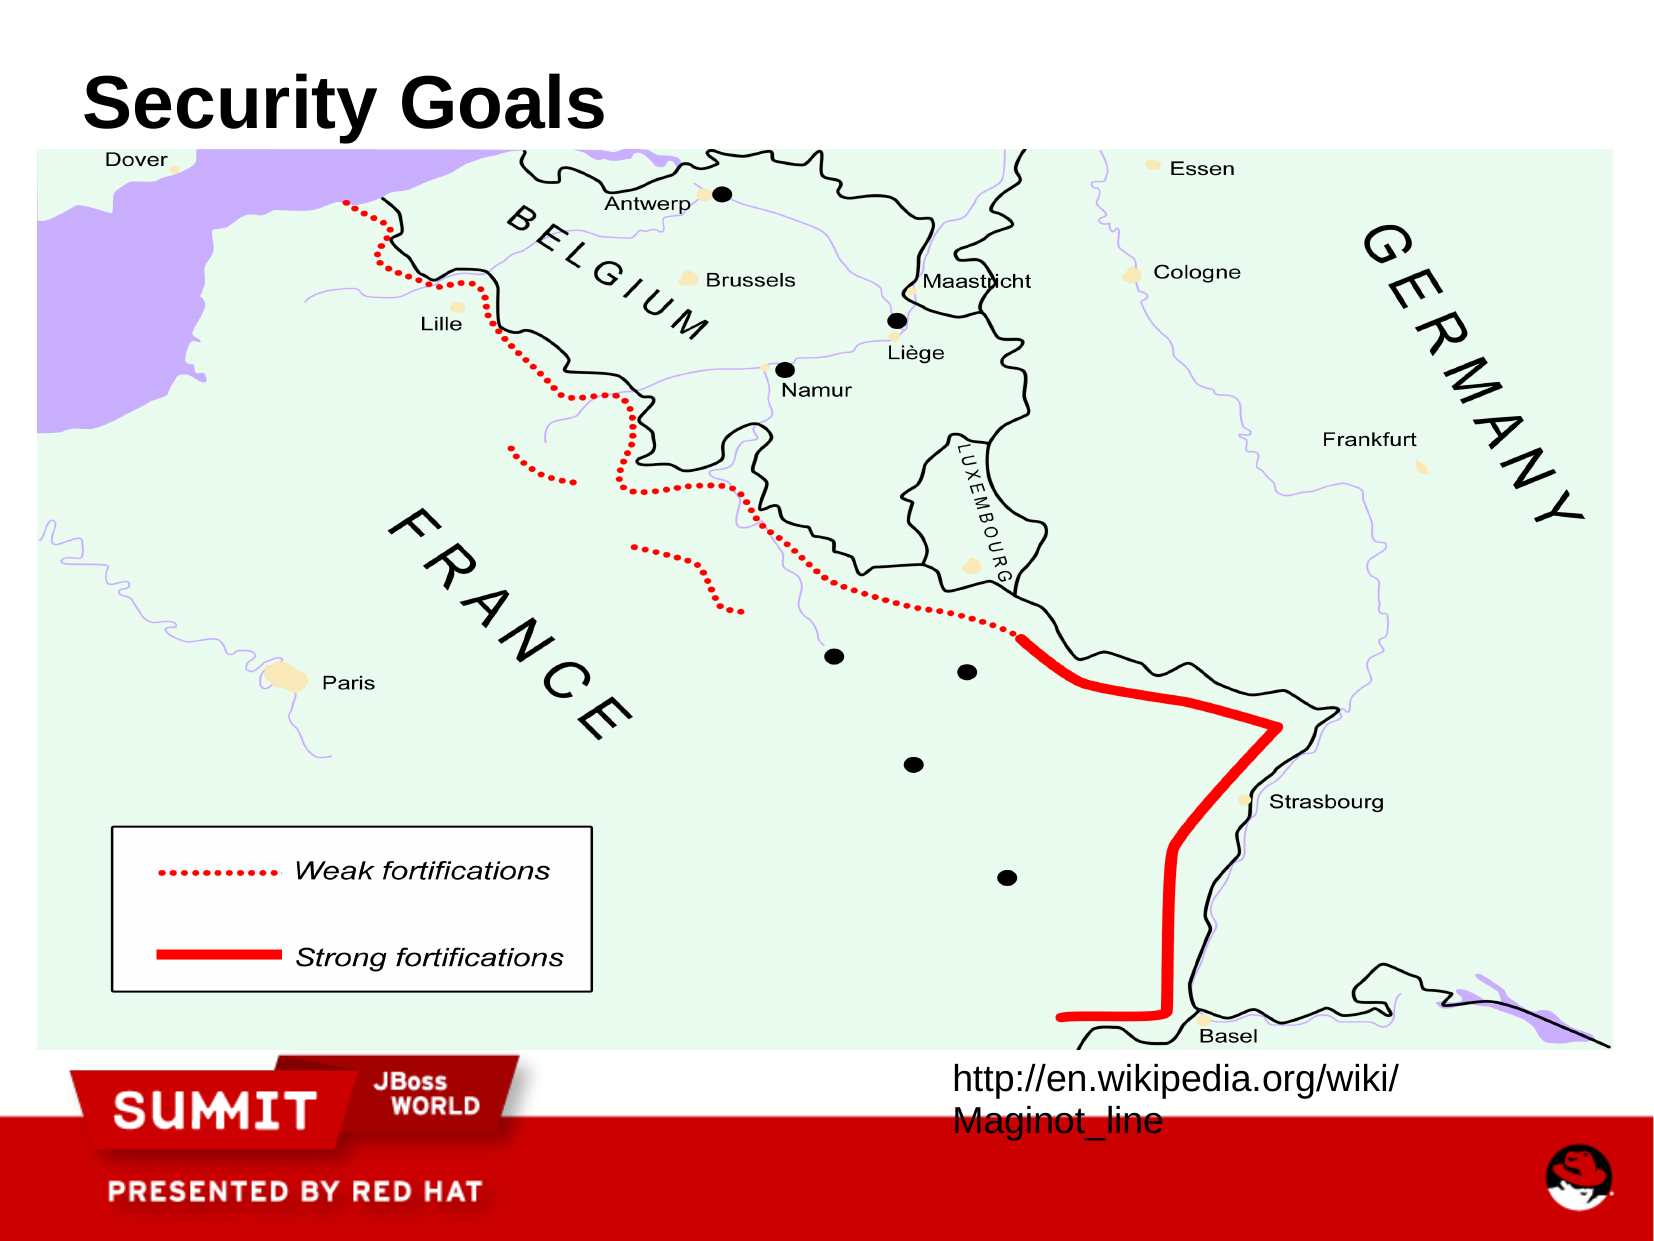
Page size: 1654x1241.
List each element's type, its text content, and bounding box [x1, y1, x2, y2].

text_box http://en.wikipedia.org/wiki/Maginot_line [937, 1050, 1625, 1149]
title Security Goals [82, 9, 1571, 149]
picture [0, 149, 1654, 1241]
